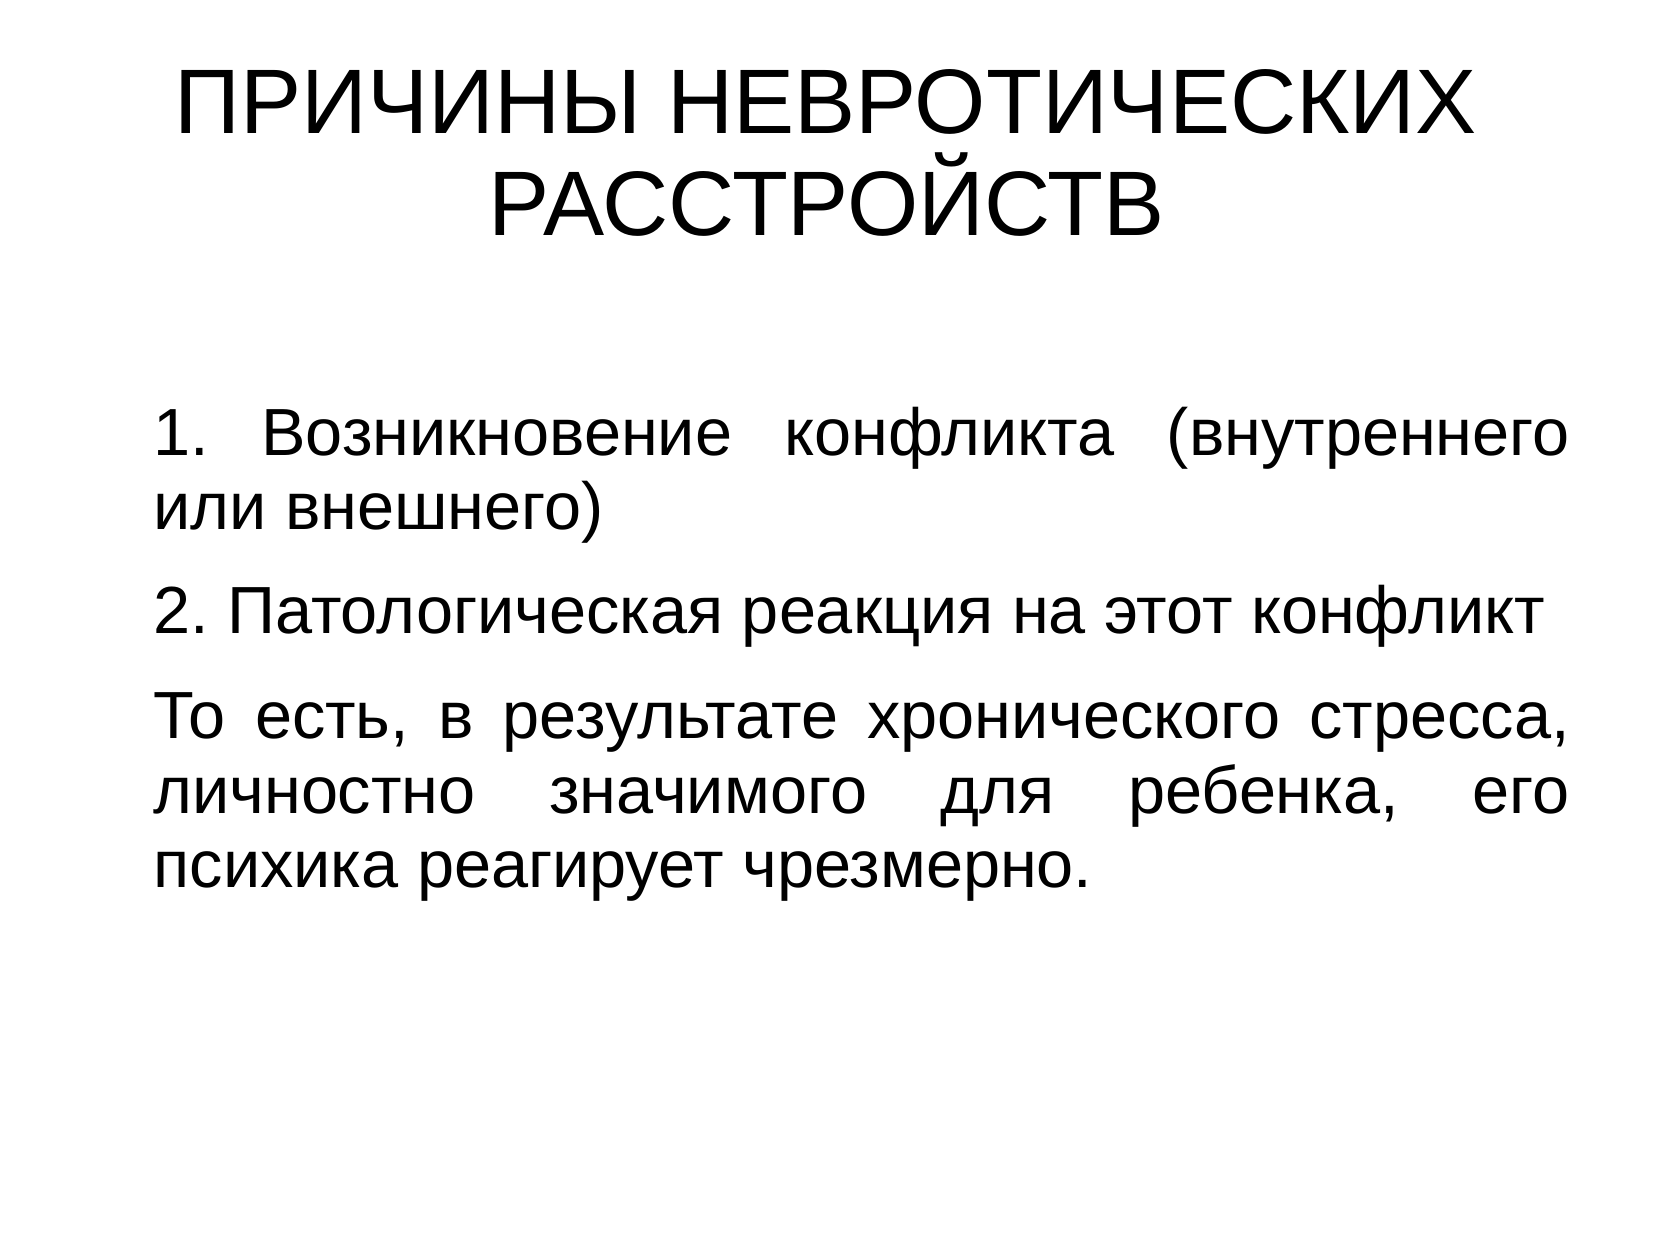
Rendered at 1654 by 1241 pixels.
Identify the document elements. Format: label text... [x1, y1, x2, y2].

list 1. Возникновение конфликта (внутреннего или внешнего) 2. Патологическая реакция на этот конфликт То есть, в результате хронического стресса, личностно значимого для ребенка, его психика реагирует чрезмерно. [82, 290, 1571, 1010]
title ПРИЧИНЫ НЕВРОТИЧЕСКИХ РАССТРОЙСТВ [82, 49, 1571, 257]
